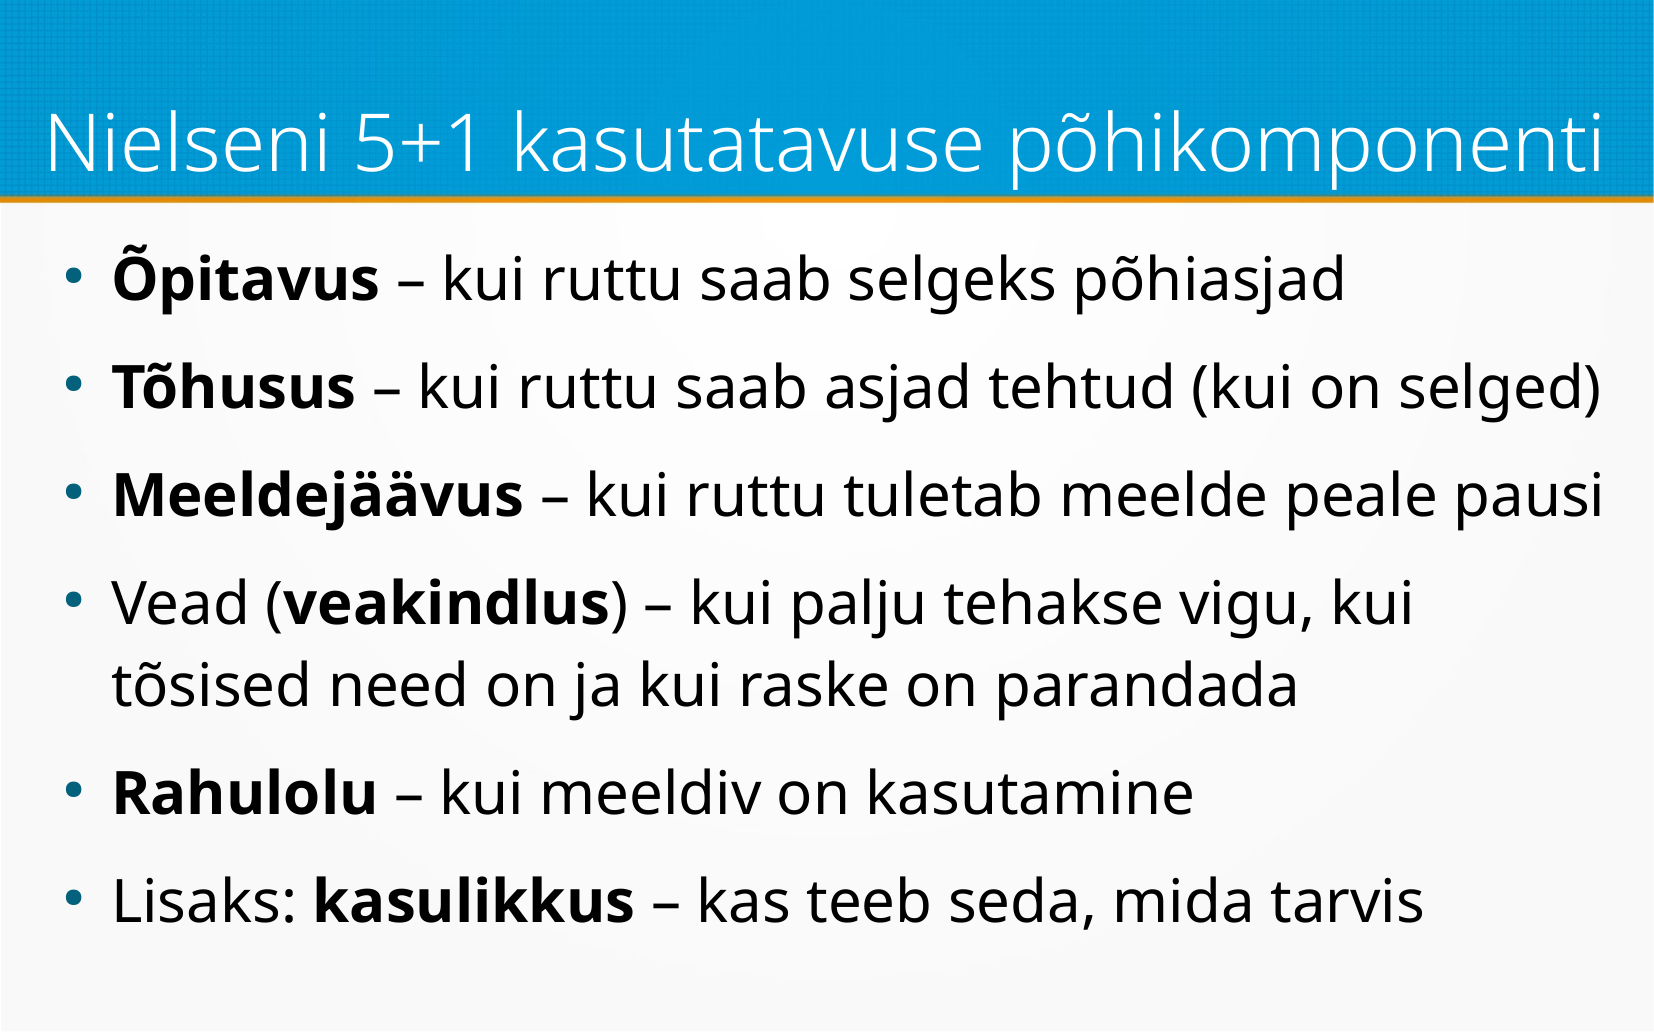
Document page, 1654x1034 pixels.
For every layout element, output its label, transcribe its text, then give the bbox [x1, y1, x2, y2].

title Nielseni 5+1 kasutatavuse põhikomponenti [43, 5, 1619, 195]
picture [0, 195, 1654, 1034]
list Õpitavus – kui ruttu saab selgeks põhiasjad Tõhusus – kui ruttu saab asjad tehtud (kui on selged) Meeldejäävus – kui ruttu tuletab meelde peale pausi Vead (veakindlus) – kui palju tehakse vigu, kui tõsised need on ja kui raske on parandada Rahulolu – kui meeldiv on kasutamine Lisaks: kasulikkus – kas teeb seda, mida tarvis [47, 236, 1607, 1002]
